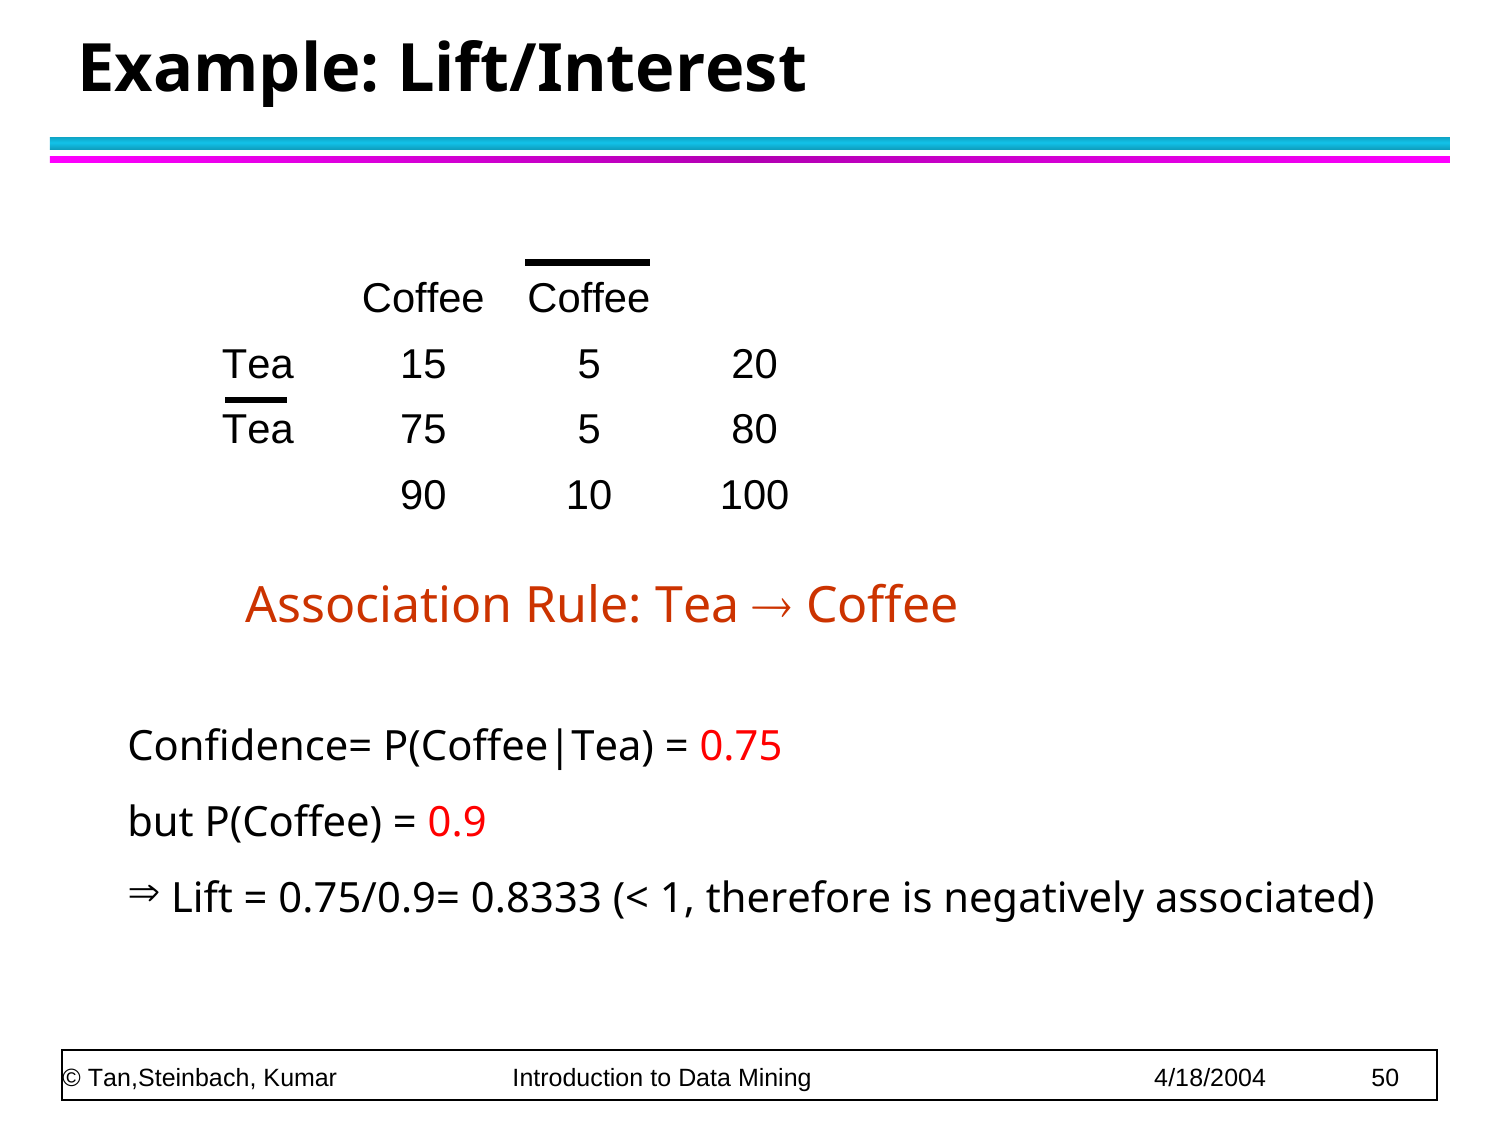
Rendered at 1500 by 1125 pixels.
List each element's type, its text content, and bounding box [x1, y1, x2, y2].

table_header Coffee [506, 200, 672, 329]
table_cell 80 [672, 394, 838, 460]
table_cell Tea [175, 329, 341, 394]
table_header Coffee [341, 200, 506, 329]
table_cell 5 [506, 329, 672, 394]
table_cell 5 [506, 394, 672, 460]
title Example: Lift/Interest [62, 22, 1421, 113]
table_header [175, 200, 341, 329]
table_cell 15 [341, 329, 506, 394]
table_cell 10 [506, 460, 672, 535]
table_cell 90 [341, 460, 506, 535]
table_cell 100 [672, 460, 838, 535]
table_cell [175, 460, 341, 535]
table_cell 75 [341, 394, 506, 460]
table_cell Tea [175, 394, 341, 460]
table_cell 20 [672, 329, 838, 394]
text_box Association Rule: Tea  Coffee Confidence= P(Coffee|Tea) = 0.75 but P(Coffee) = 0.9 Lift = 0.75/0.9= 0.8333 (< 1, therefore is negatively associated) [112, 565, 1438, 929]
table_header [672, 200, 838, 329]
